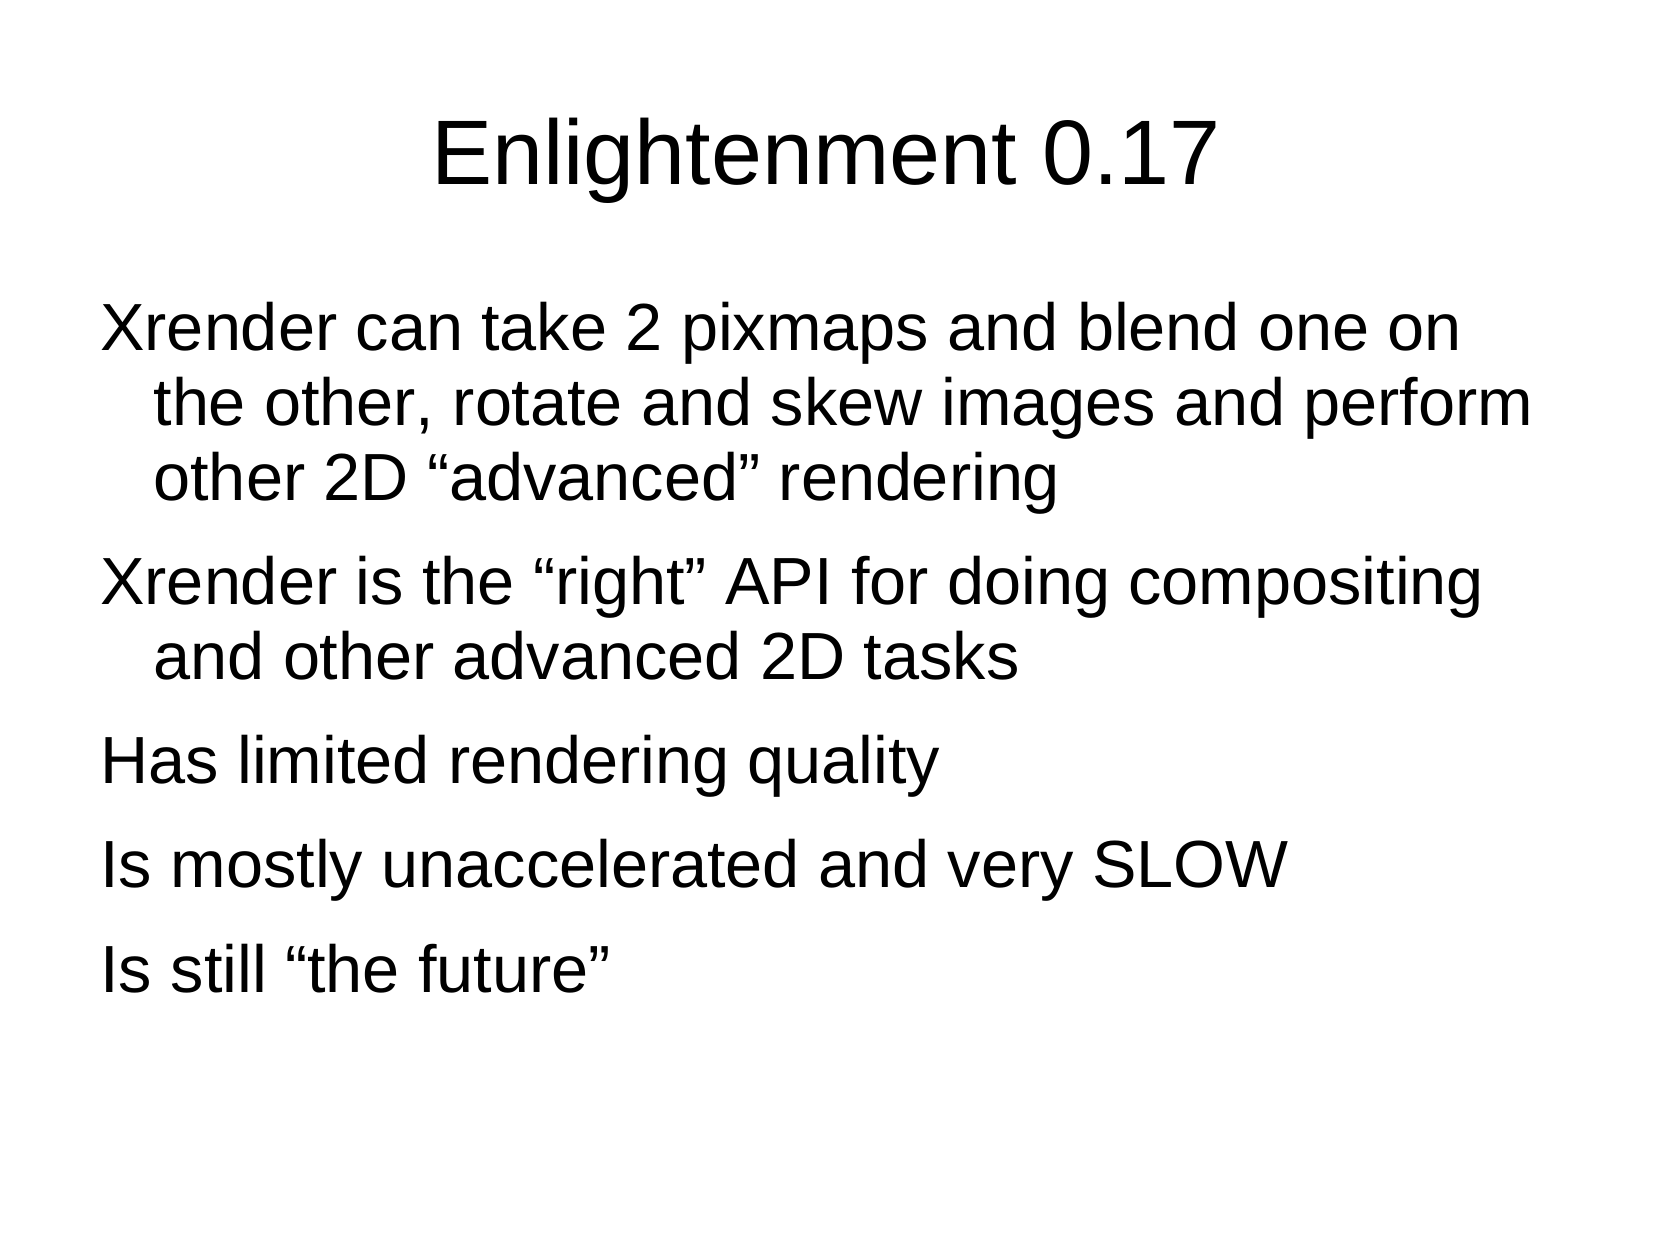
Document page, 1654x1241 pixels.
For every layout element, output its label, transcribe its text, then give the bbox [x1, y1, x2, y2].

title Enlightenment 0.17 [82, 49, 1571, 257]
list Xrender can take 2 pixmaps and blend one on the other, rotate and skew images and perform other 2D “advanced” rendering Xrender is the “right” API for doing compositing and other advanced 2D tasks Has limited rendering quality Is mostly unaccelerated and very SLOW Is still “the future” [82, 290, 1571, 1095]
